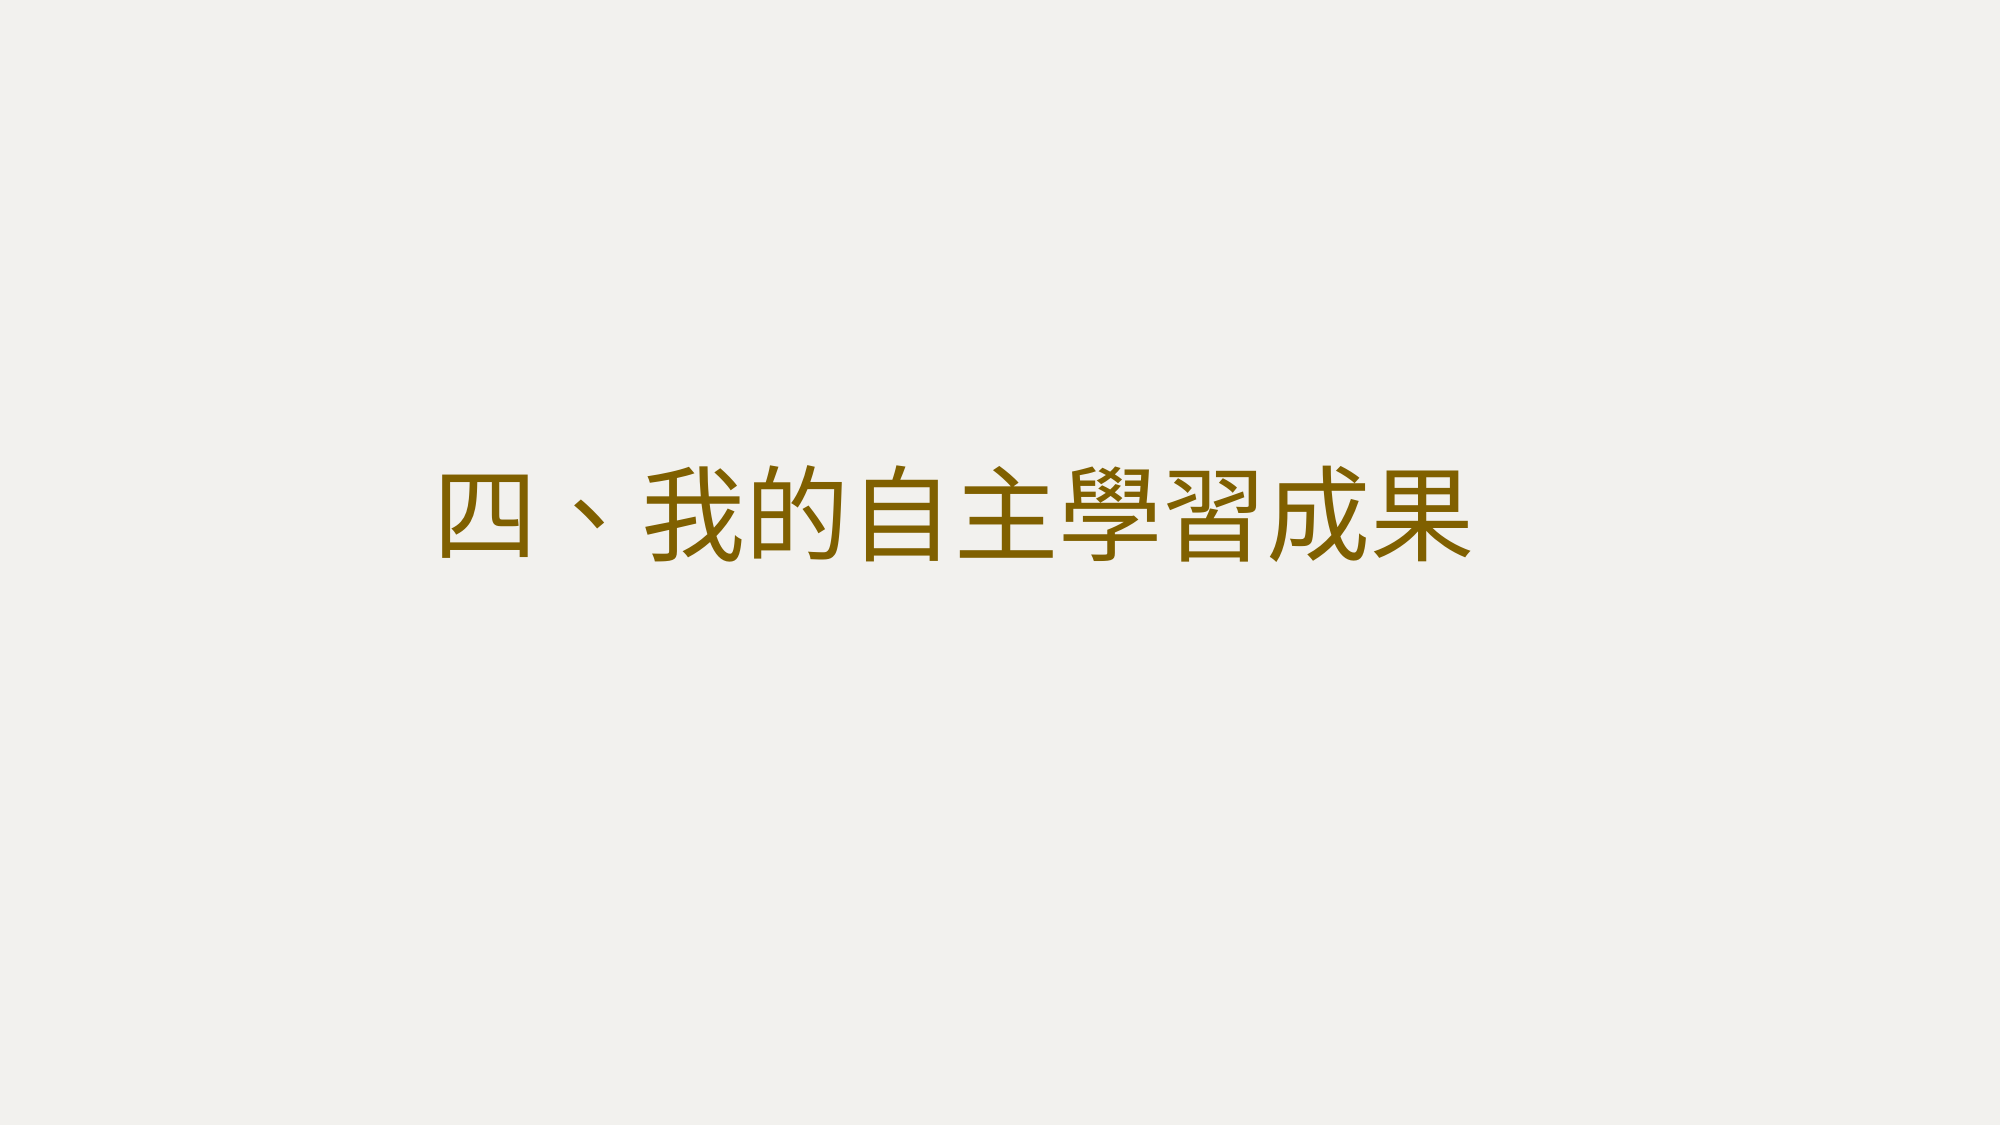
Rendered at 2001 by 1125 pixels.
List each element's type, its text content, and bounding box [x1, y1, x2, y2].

text_box 四、我的自主學習成果 [418, 441, 1582, 627]
